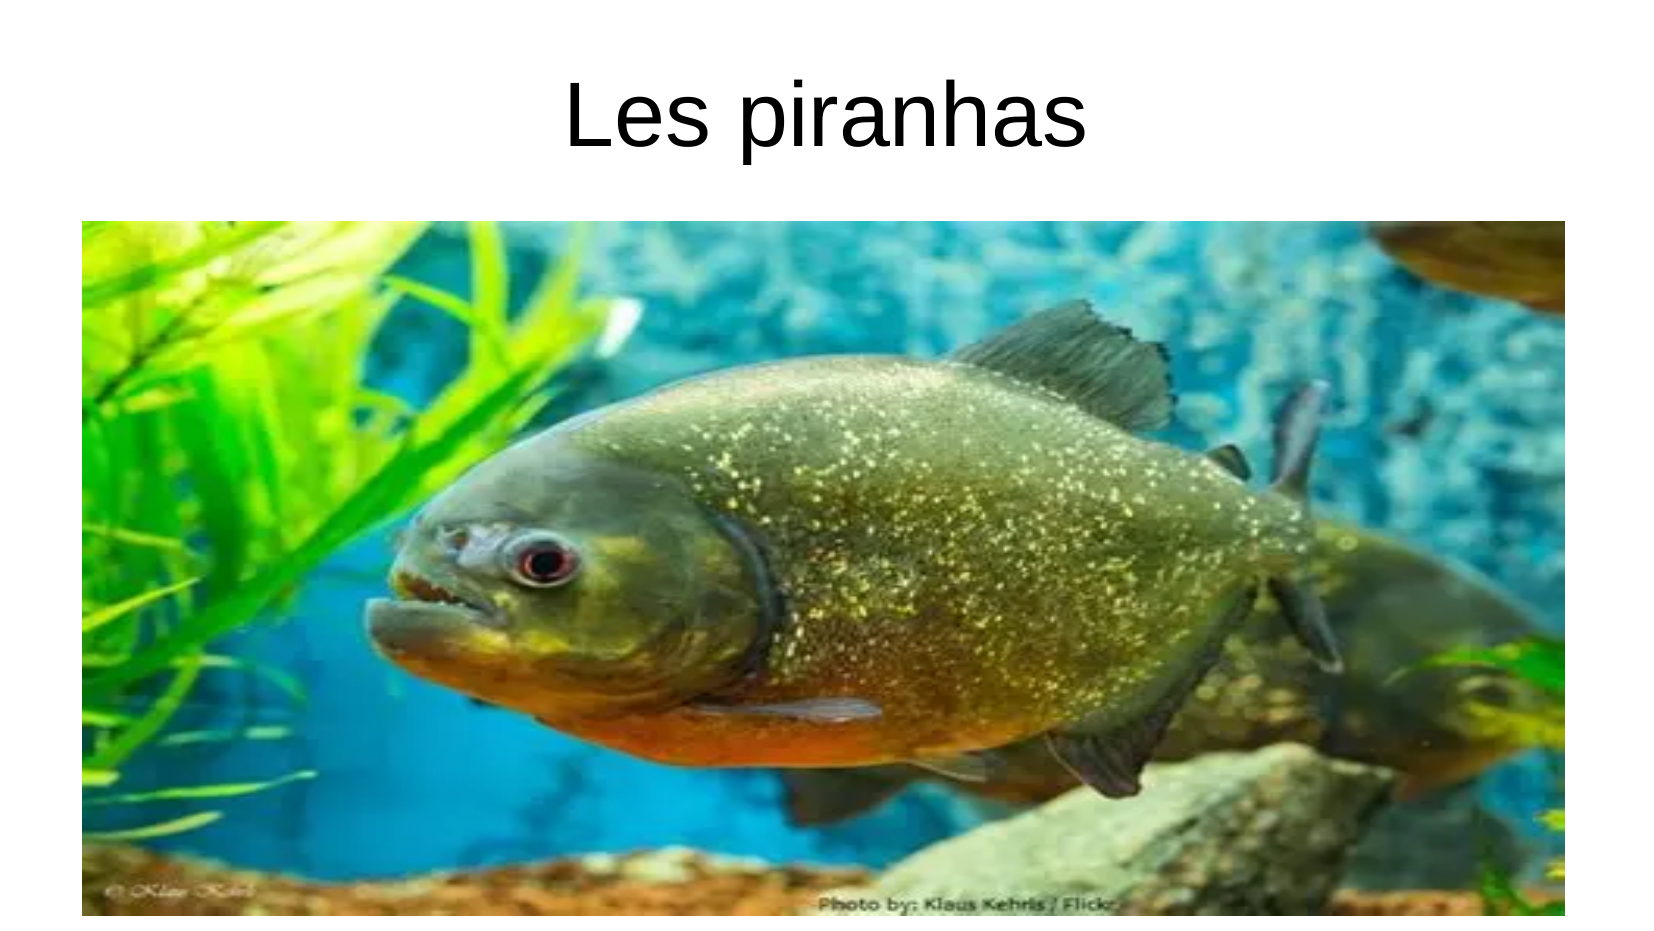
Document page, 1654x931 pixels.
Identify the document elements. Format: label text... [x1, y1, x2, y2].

picture [82, 221, 1565, 916]
title Les piranhas [82, 37, 1571, 193]
